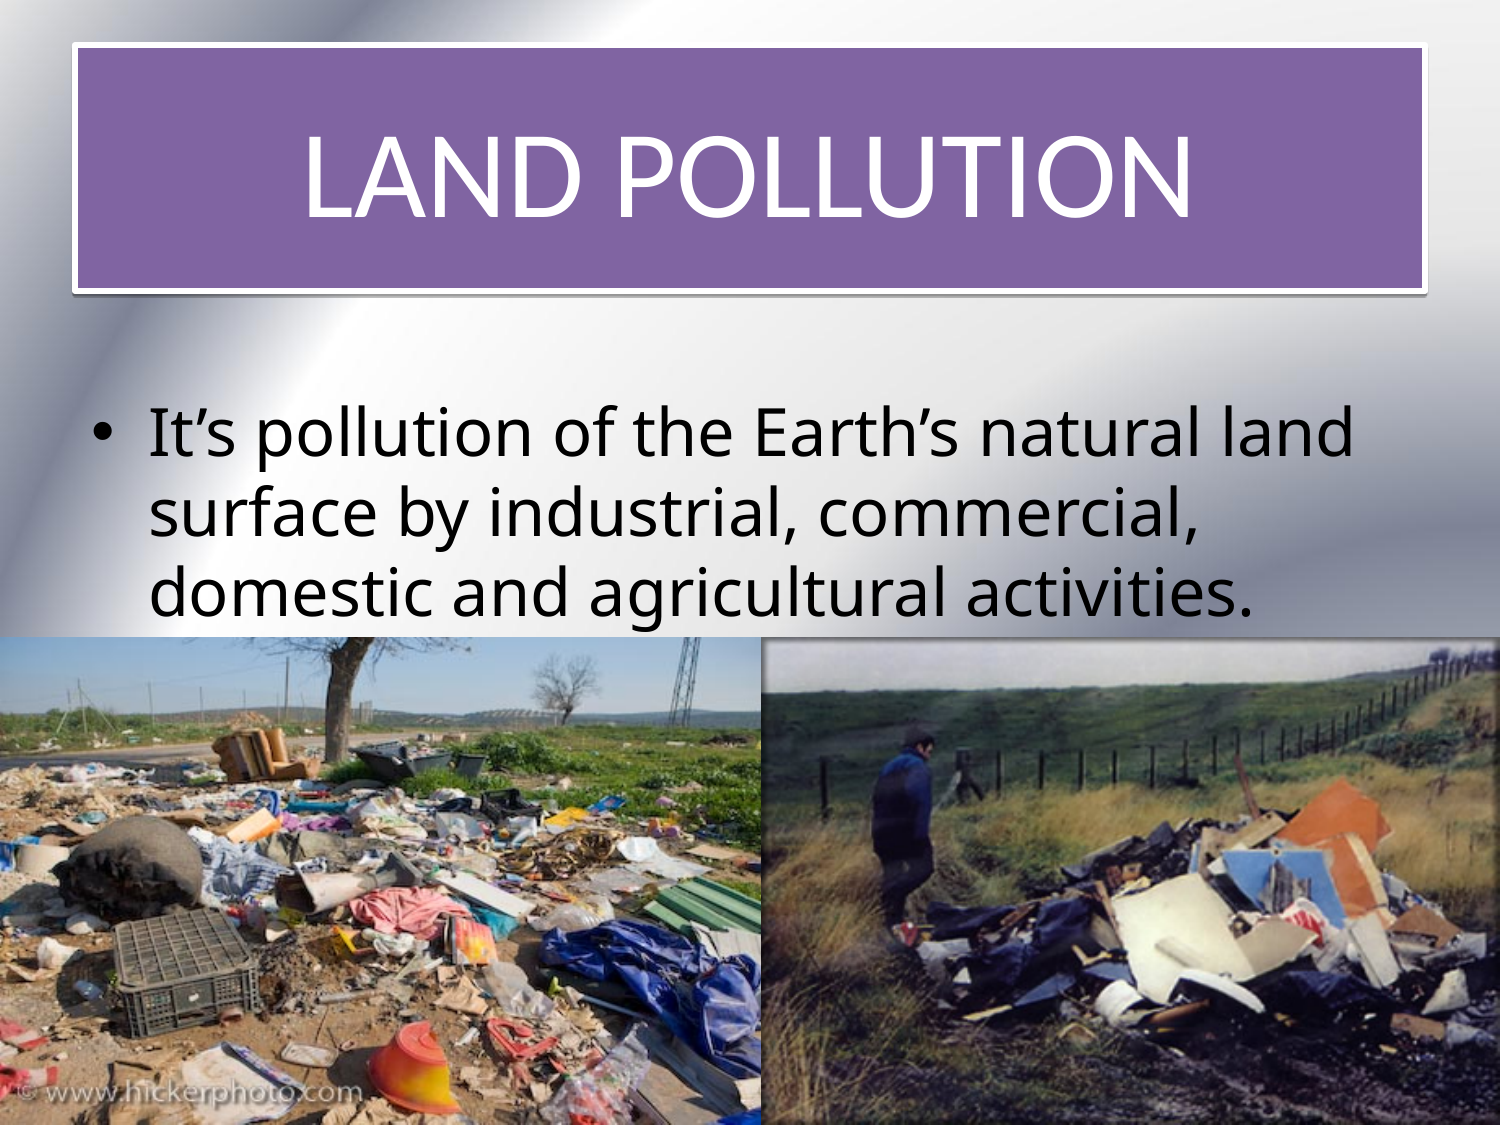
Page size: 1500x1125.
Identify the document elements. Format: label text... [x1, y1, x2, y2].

list It’s pollution of the Earth’s natural land surface by industrial, commercial, domestic and agricultural activities. [76, 382, 1427, 637]
picture [0, 0, 1500, 1125]
title LAND POLLUTION [75, 45, 1425, 291]
